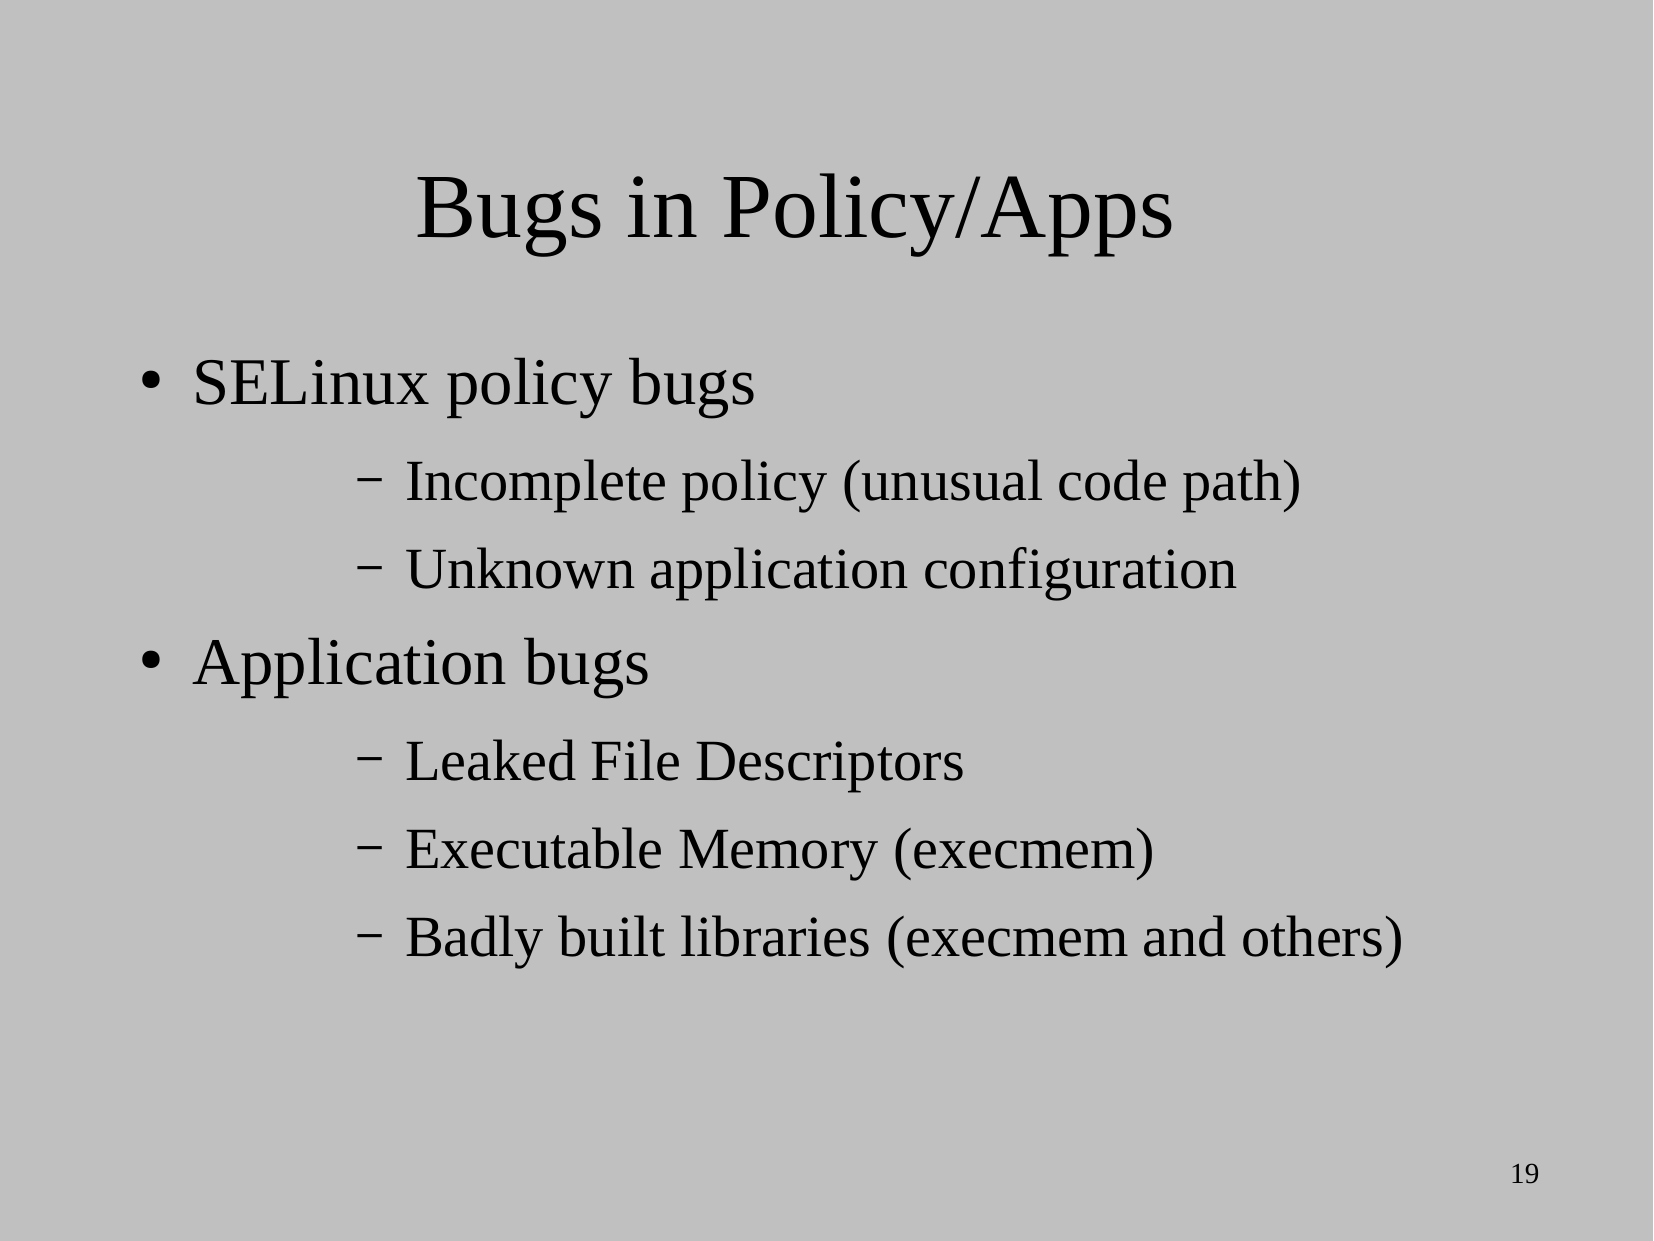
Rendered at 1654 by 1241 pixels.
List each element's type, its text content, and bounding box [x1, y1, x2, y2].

title Bugs in Policy/Apps [312, 102, 1279, 311]
list SELinux policy bugs Incomplete policy (unusual code path) Unknown application configuration Application bugs Leaked File Descriptors Executable Memory (execmem) Badly built libraries (execmem and others) [121, 344, 1534, 1127]
